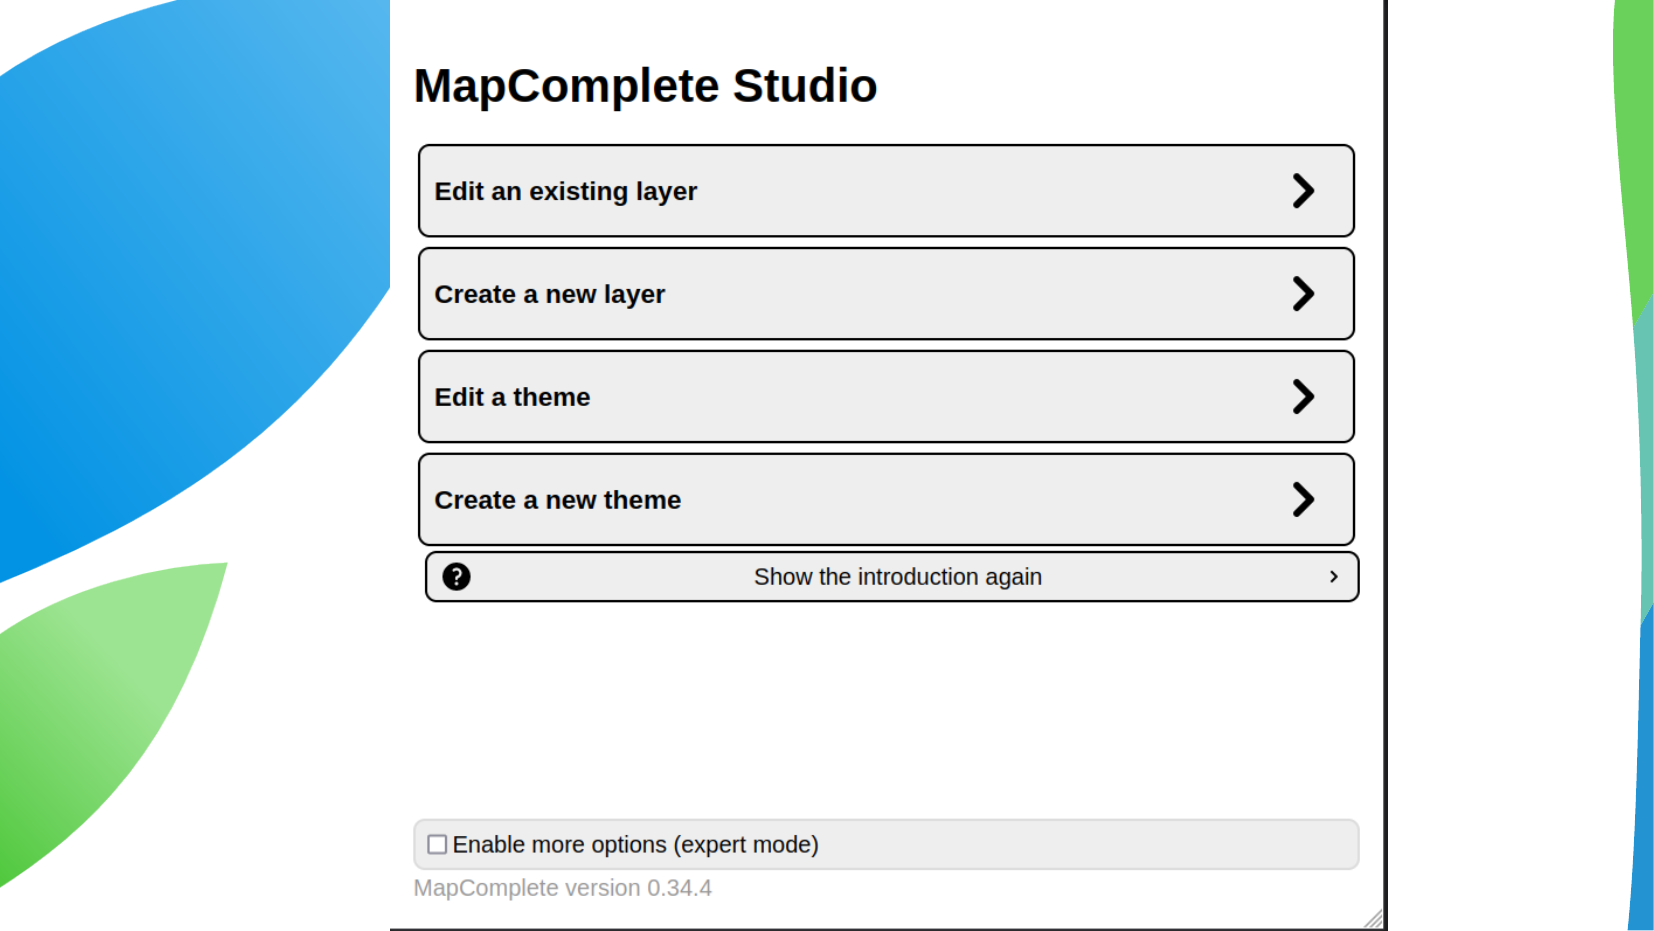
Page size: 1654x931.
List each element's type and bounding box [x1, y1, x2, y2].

picture [0, 0, 1388, 931]
